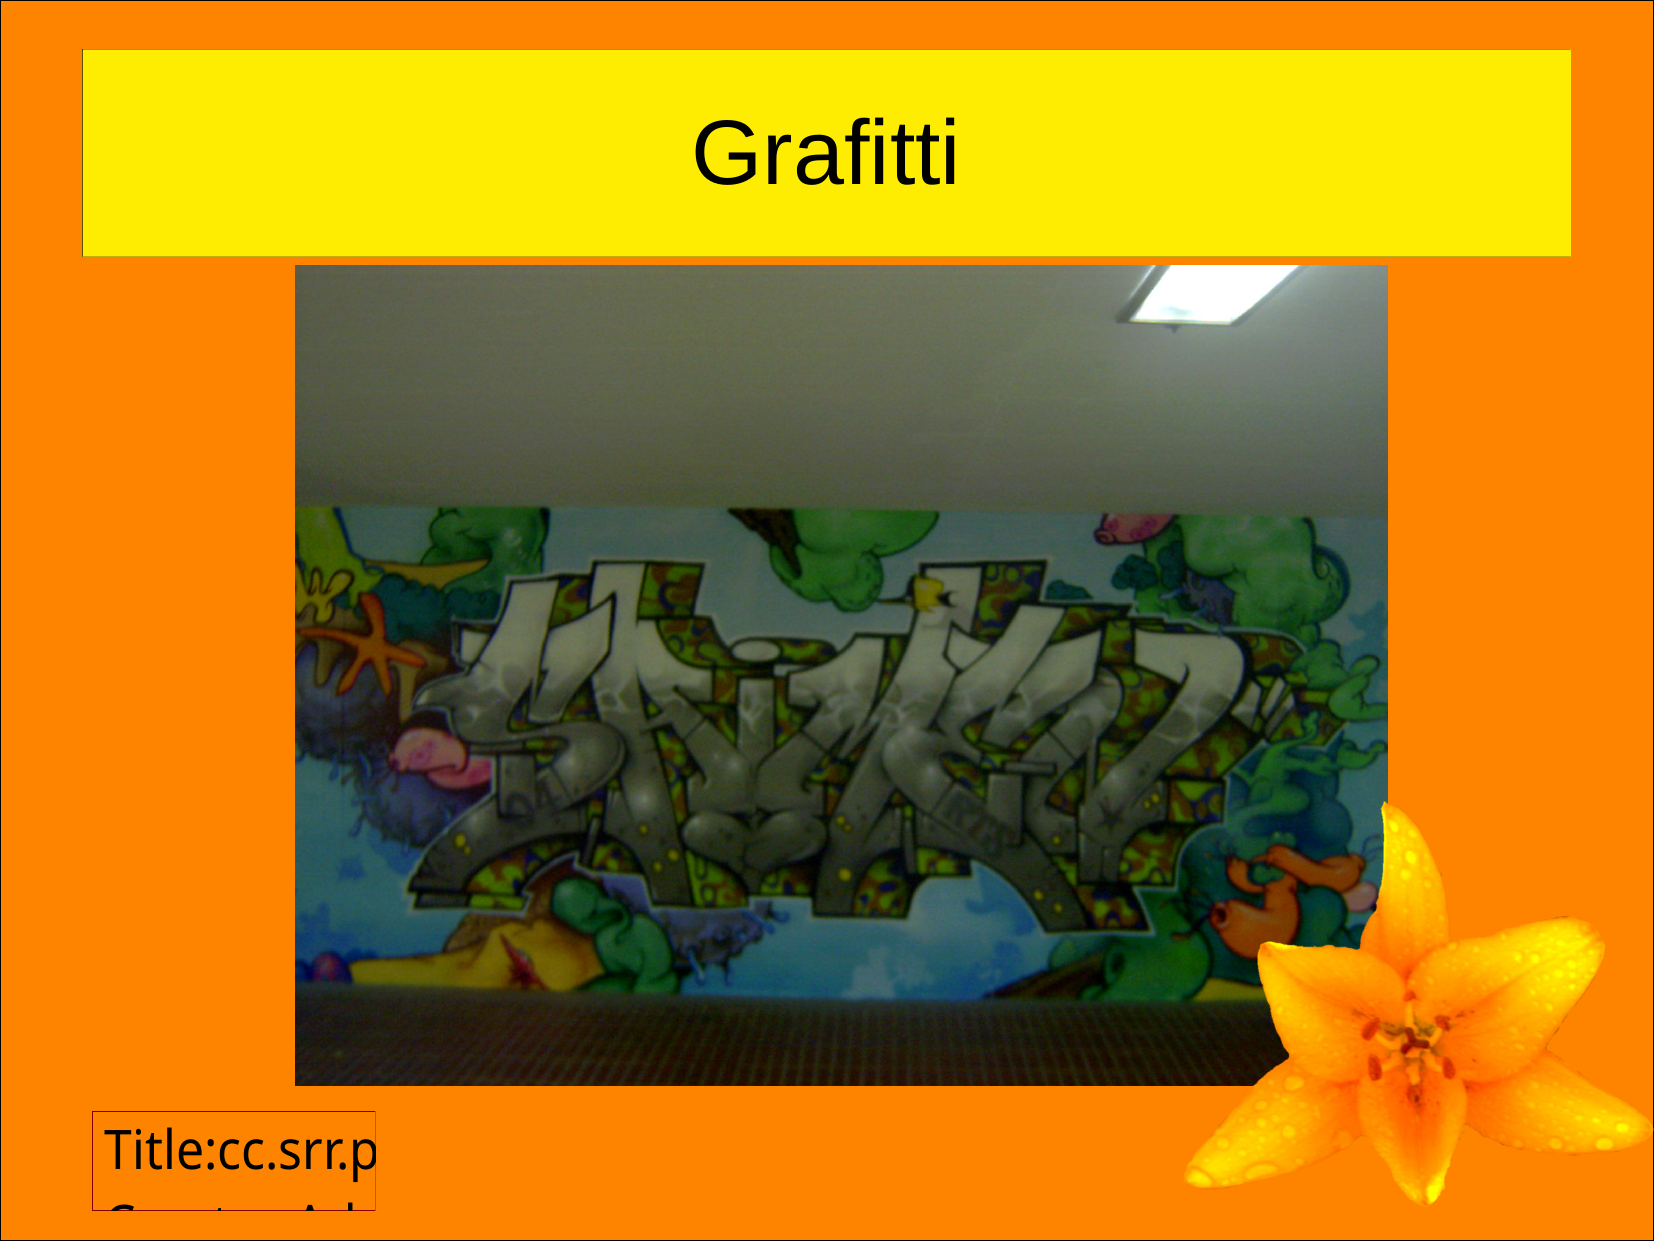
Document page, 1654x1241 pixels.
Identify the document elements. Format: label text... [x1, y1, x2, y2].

text_box [0, 0, 1654, 1241]
title Grafitti [82, 49, 1571, 257]
picture [88, 1108, 376, 1211]
picture [295, 265, 1654, 1241]
